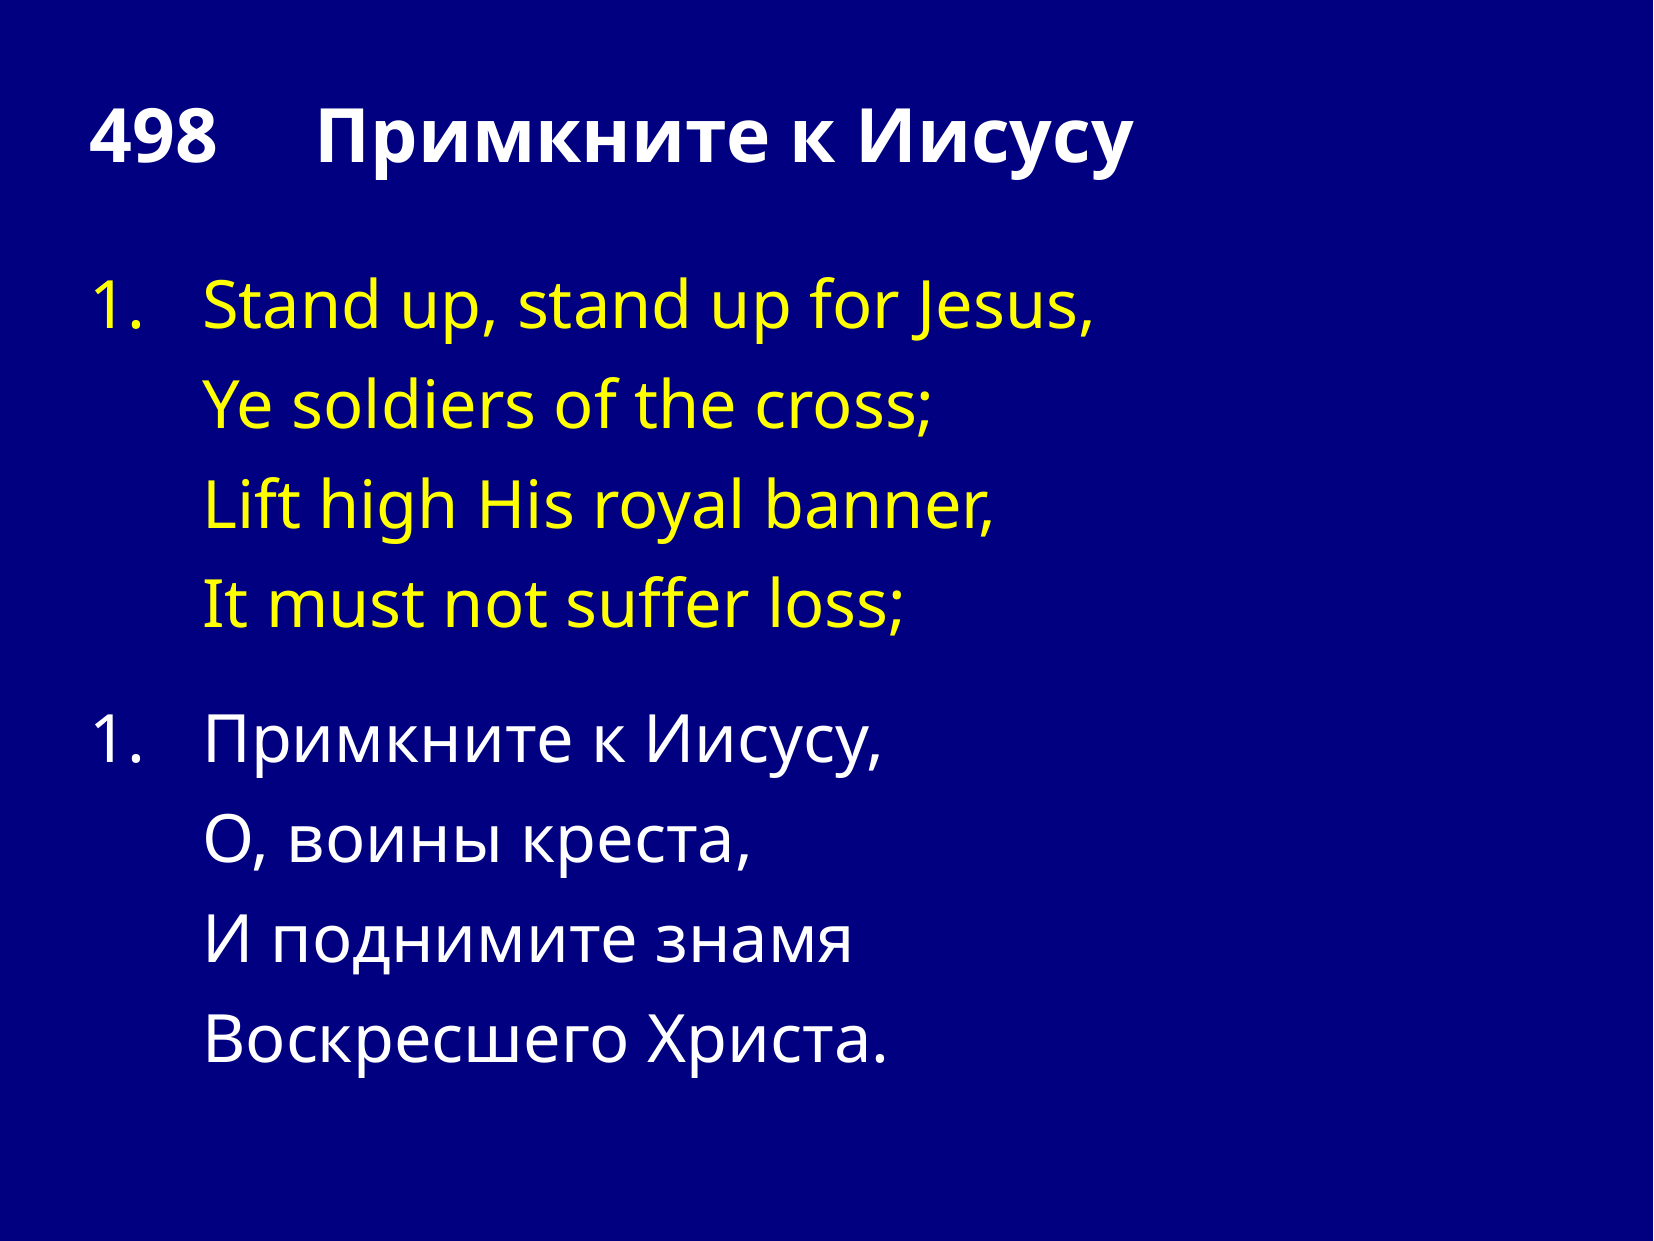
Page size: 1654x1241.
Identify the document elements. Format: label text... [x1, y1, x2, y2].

text_box 1. Примкните к Иисусу, О, воины креста, И поднимите знамя Воскресшего Христа. [75, 675, 1576, 1163]
text_box 1. Stand up, stand up for Jesus, Ye soldiers of the cross; Lift high His royal banner, It must not suffer loss; [75, 188, 1576, 638]
text_box 498 Примкните к Иисусу [75, 75, 1576, 188]
